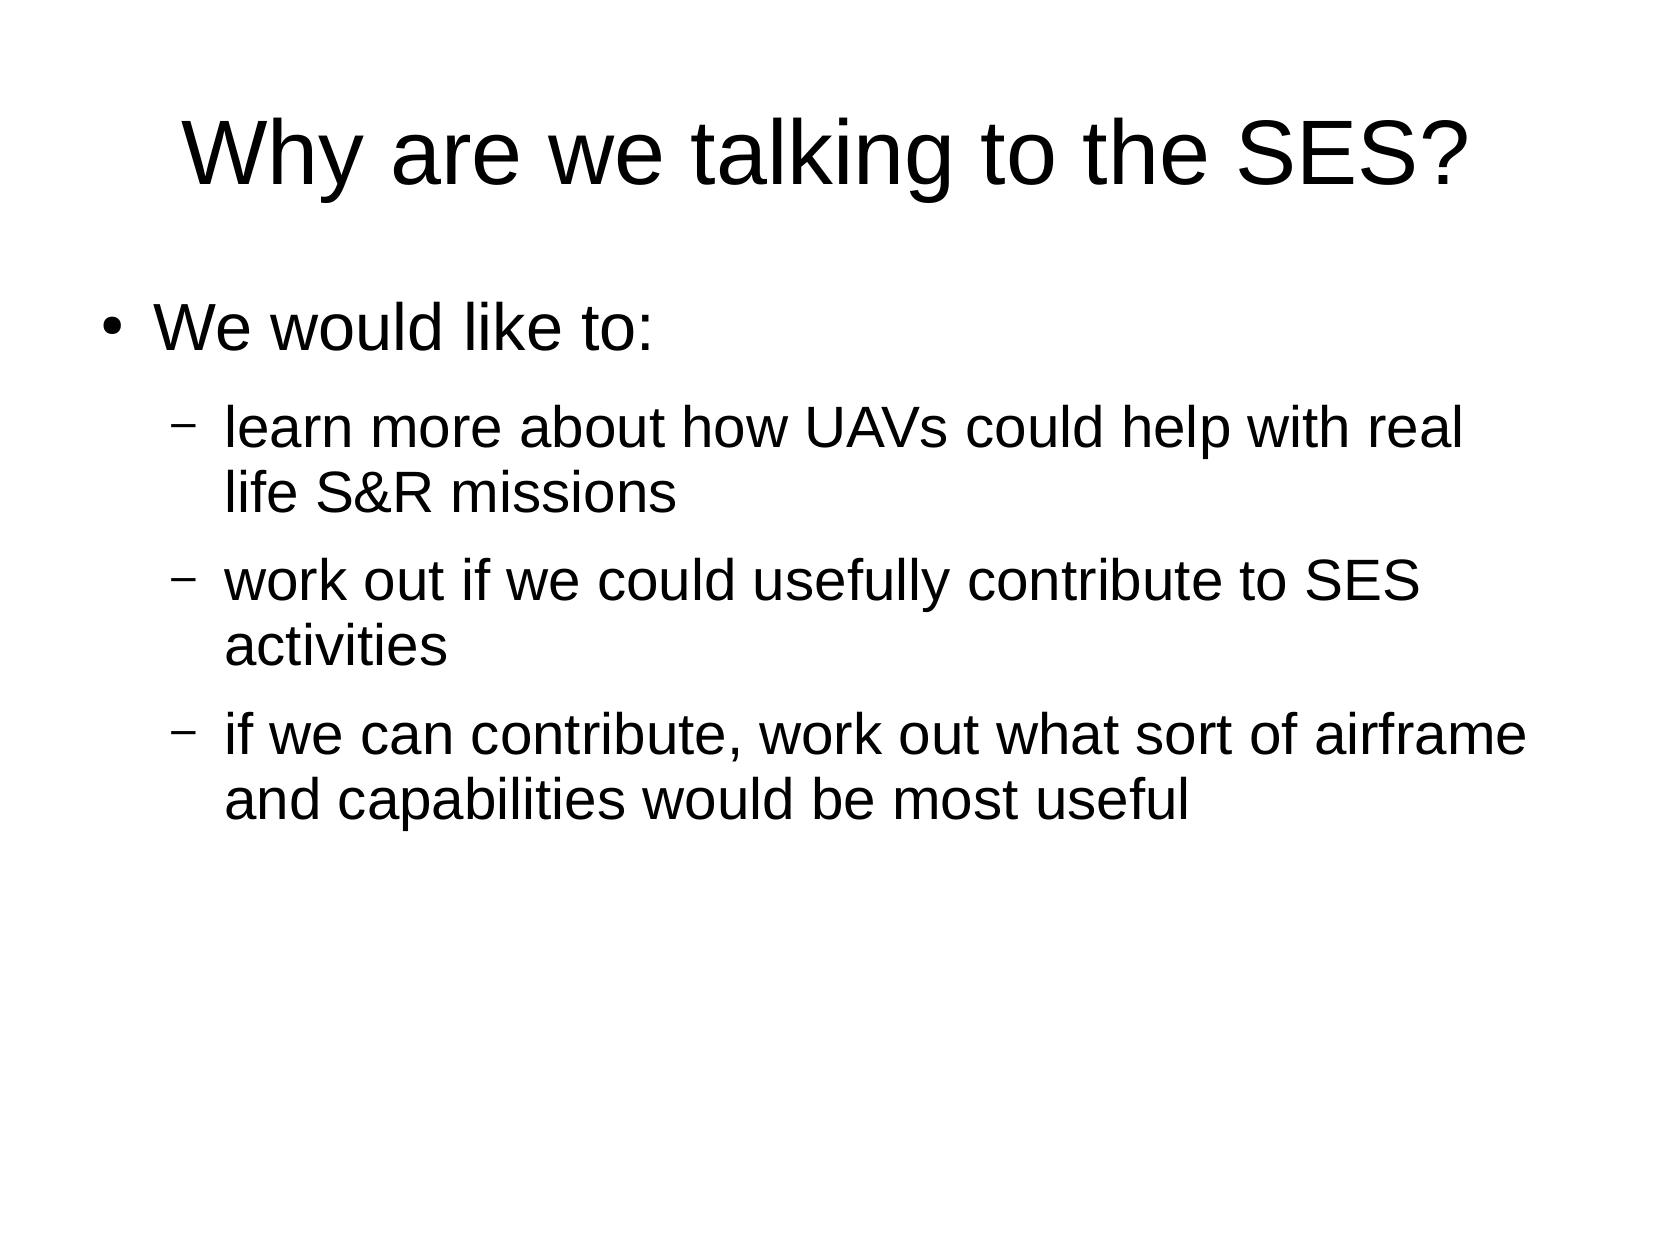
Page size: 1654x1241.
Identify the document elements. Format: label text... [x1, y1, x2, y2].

title Why are we talking to the SES? [82, 49, 1571, 257]
list We would like to: learn more about how UAVs could help with real life S&R missions work out if we could usefully contribute to SES activities if we can contribute, work out what sort of airframe and capabilities would be most useful [82, 290, 1538, 1010]
